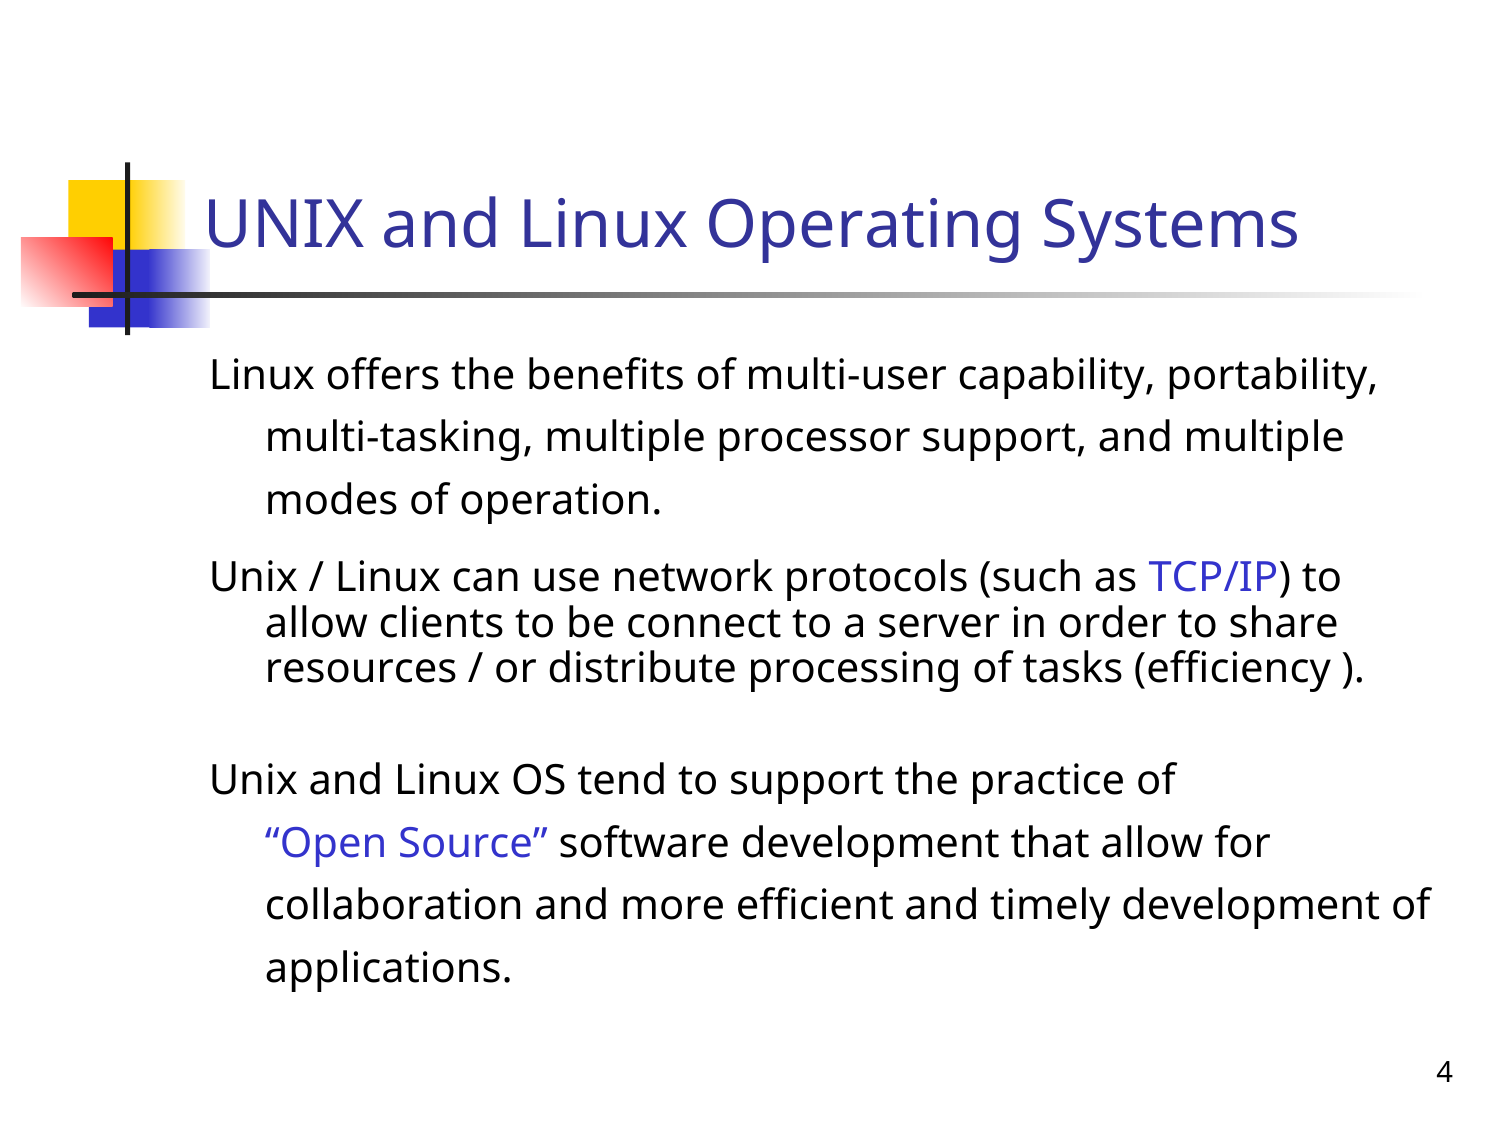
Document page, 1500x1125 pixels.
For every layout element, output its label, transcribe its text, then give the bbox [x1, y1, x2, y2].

title UNIX and Linux Operating Systems [188, 35, 1468, 276]
list Linux offers the benefits of multi-user capability, portability, multi-tasking, multiple processor support, and multiple modes of operation. Unix / Linux can use network protocols (such as TCP/IP) to allow clients to be connect to a server in order to share resources / or distribute processing of tasks (efficiency ). Unix and Linux OS tend to support the practice of “Open Source” software development that allow for collaboration and more efficient and timely development of applications. [193, 331, 1469, 1125]
